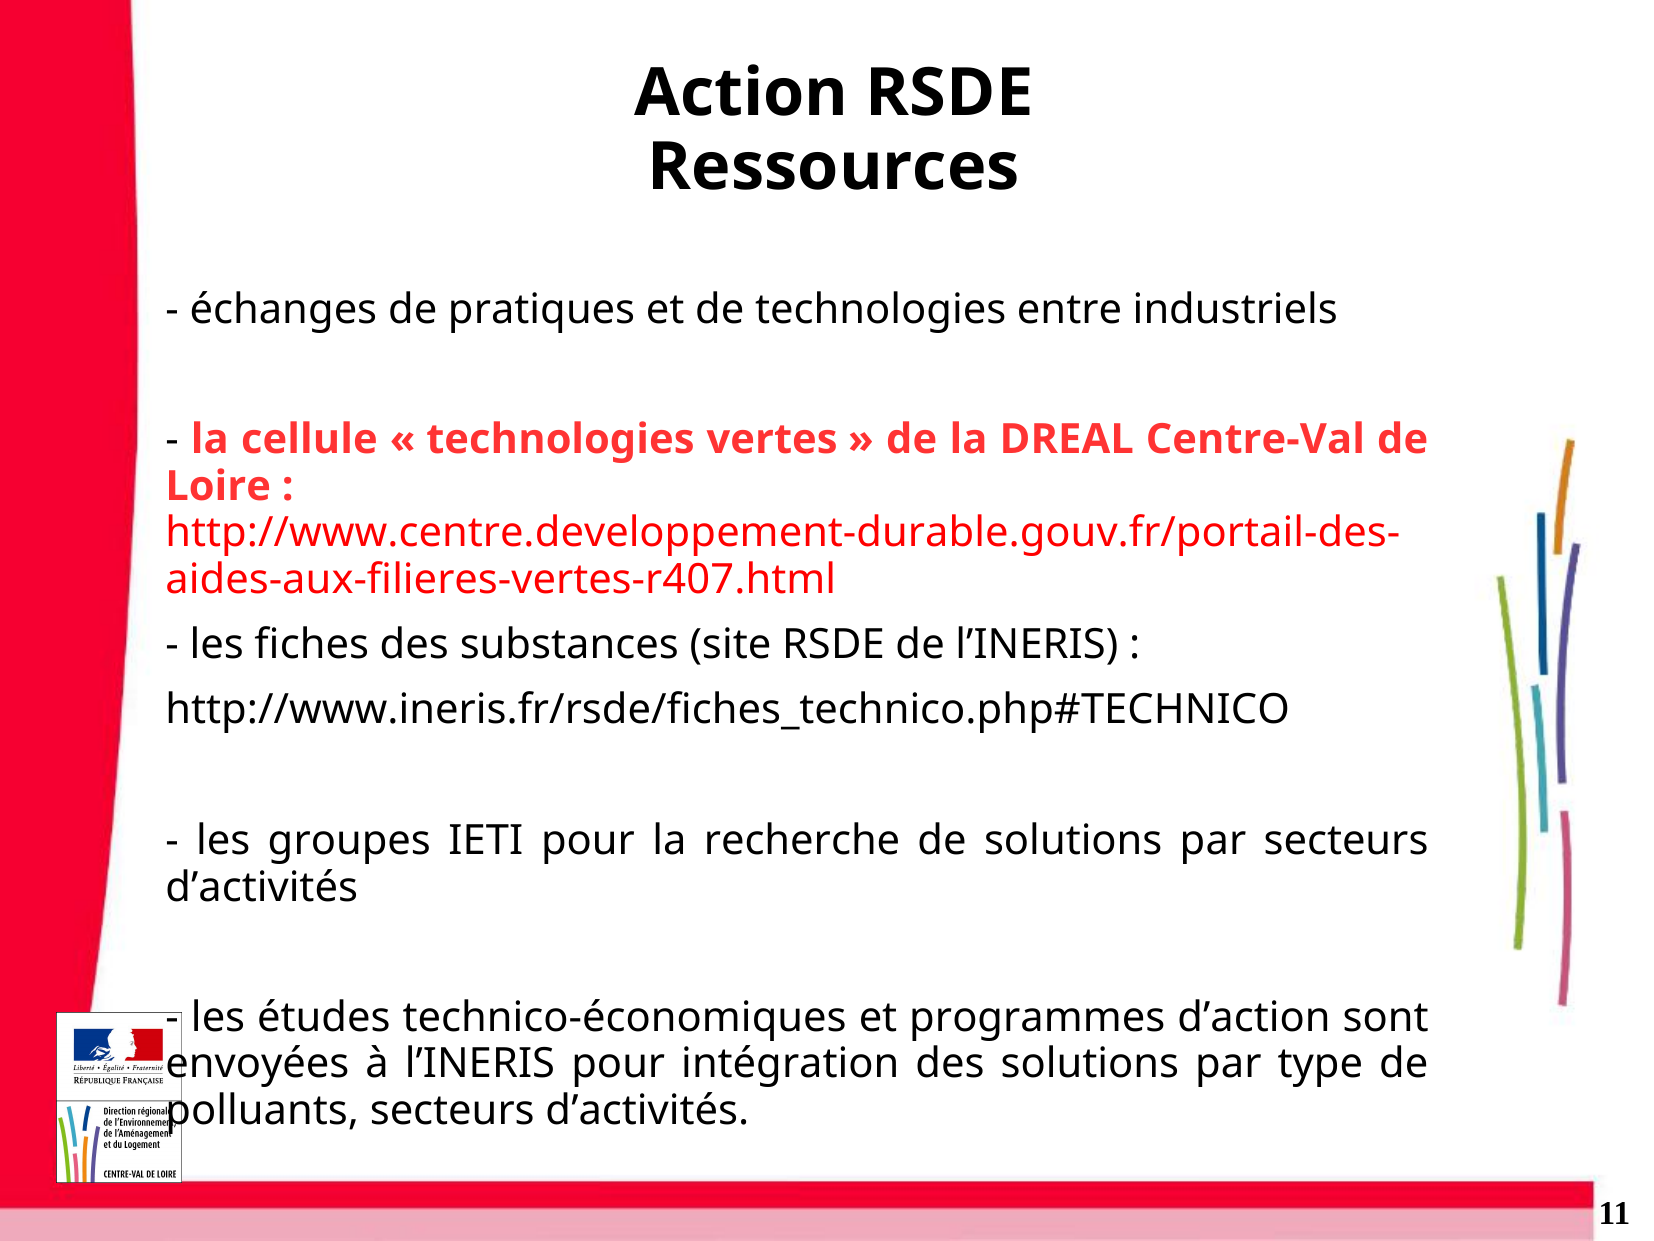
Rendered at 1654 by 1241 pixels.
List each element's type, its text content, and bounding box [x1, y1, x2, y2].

picture [0, 0, 1653, 1241]
text_box - échanges de pratiques et de technologies entre industriels - la cellule « technologies vertes » de la DREAL Centre-Val de Loire : http://www.centre.developpement-durable.gouv.fr/portail-des-aides-aux-filieres-vertes-r407.html - les fiches des substances (site RSDE de l’INERIS) : http://www.ineris.fr/rsde/fiches_technico.php#TECHNICO - les groupes IETI pour la recherche de solutions par secteurs d’activités - les études technico-économiques et programmes d’action sont envoyées à l’INERIS pour intégration des solutions par type de polluants, secteurs d’activités. 11 [165, 283, 1430, 1124]
text_box Action RSDE Ressources [602, 48, 1067, 213]
